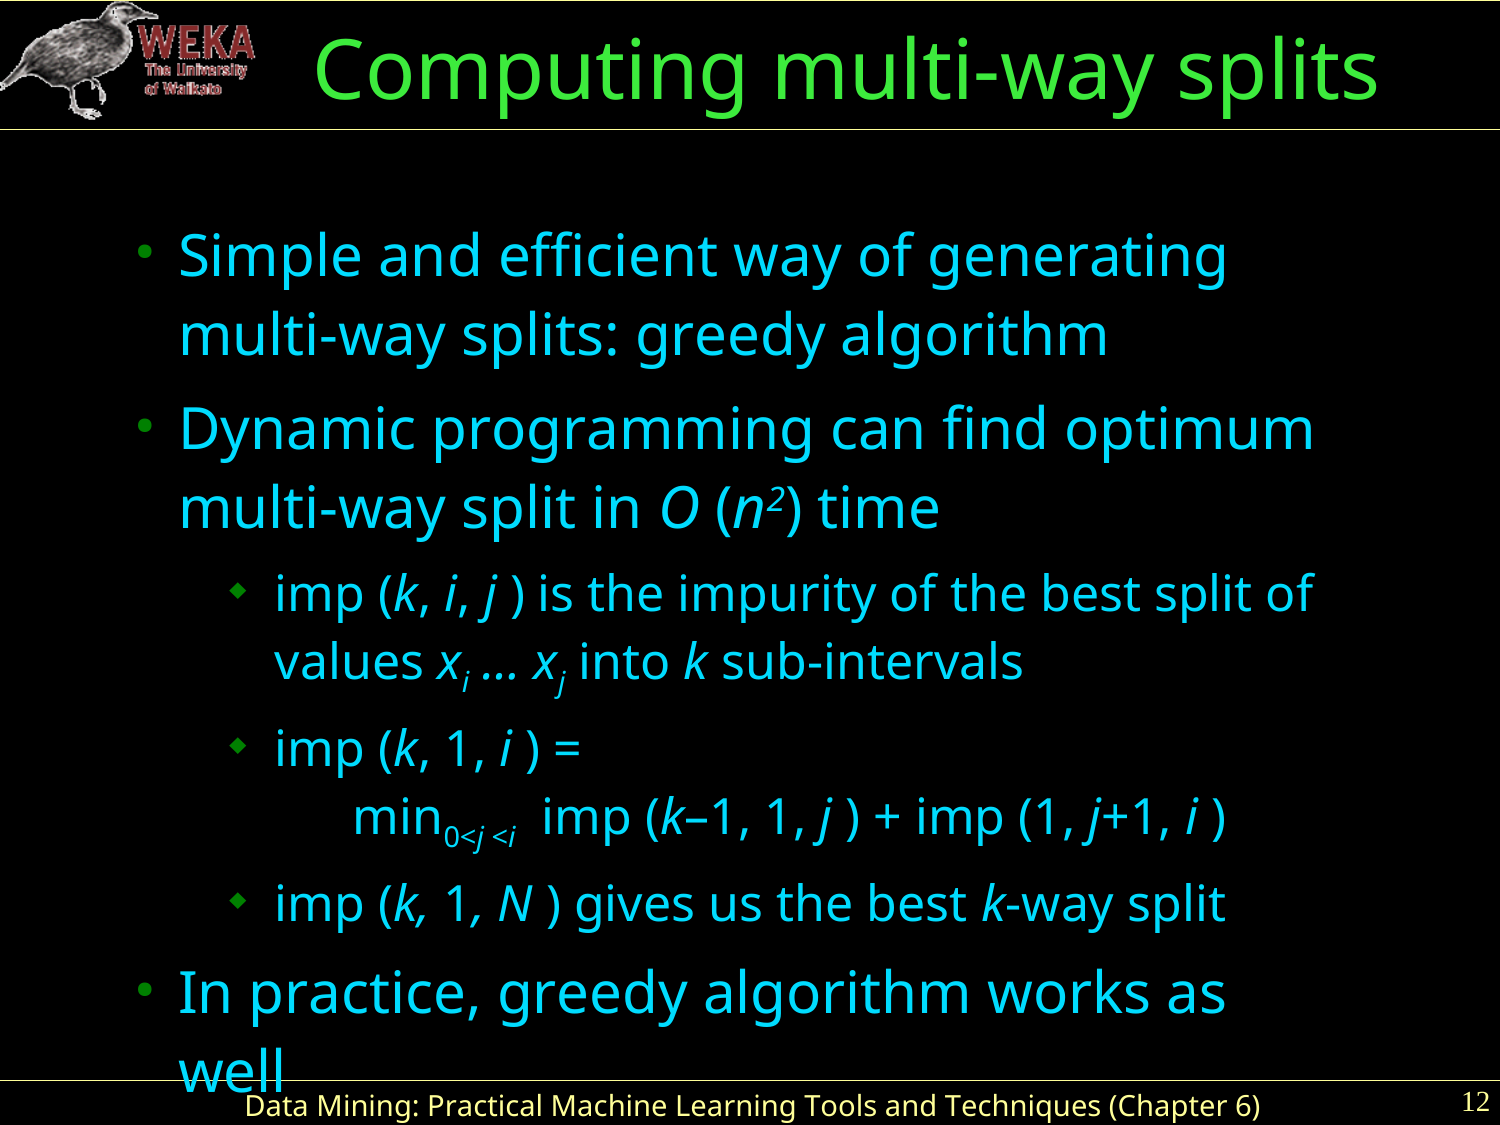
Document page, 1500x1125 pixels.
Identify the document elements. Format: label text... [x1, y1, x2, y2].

picture [0, 1, 266, 129]
title Computing multi-way splits [297, 0, 1500, 148]
list Simple and efficient way of generating multi-way splits: greedy algorithm Dynamic programming can find optimum multi-way split in O (n2) time imp (k, i, j ) is the impurity of the best split of values xi … xj into k sub-intervals imp (k, 1, i ) = min0<j <i imp (k–1, 1, j ) + imp (1, j+1, i ) imp (k, 1, N ) gives us the best k-way split In practice, greedy algorithm works as well [120, 206, 1359, 912]
